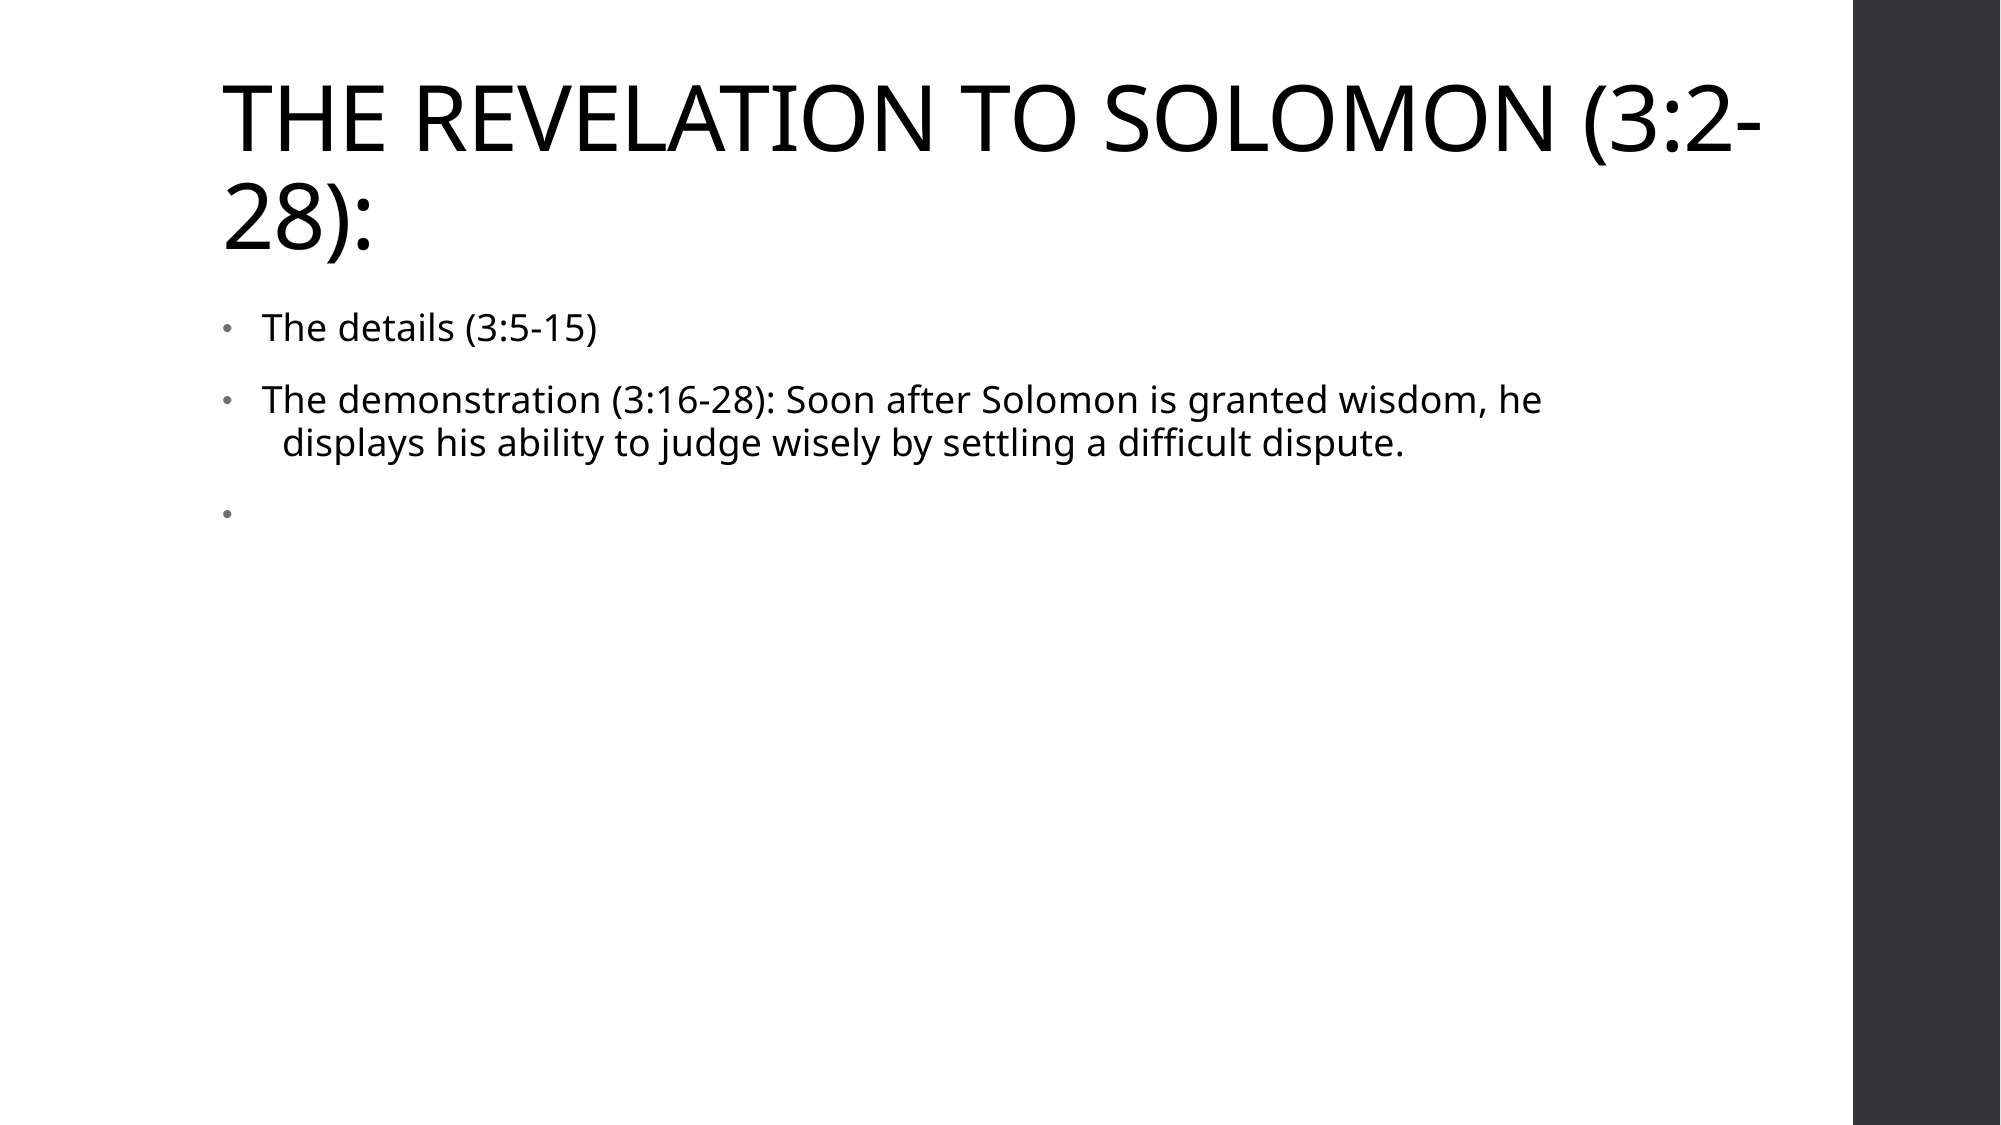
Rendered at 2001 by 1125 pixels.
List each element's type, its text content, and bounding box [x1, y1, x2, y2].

title THE REVELATION TO SOLOMON (3:2-28): [206, 60, 1797, 278]
list The details (3:5-15) The demonstration (3:16-28): Soon after Solomon is granted wisdom, he displays his ability to judge wisely by settling a difficult dispute. [206, 299, 1617, 1014]
